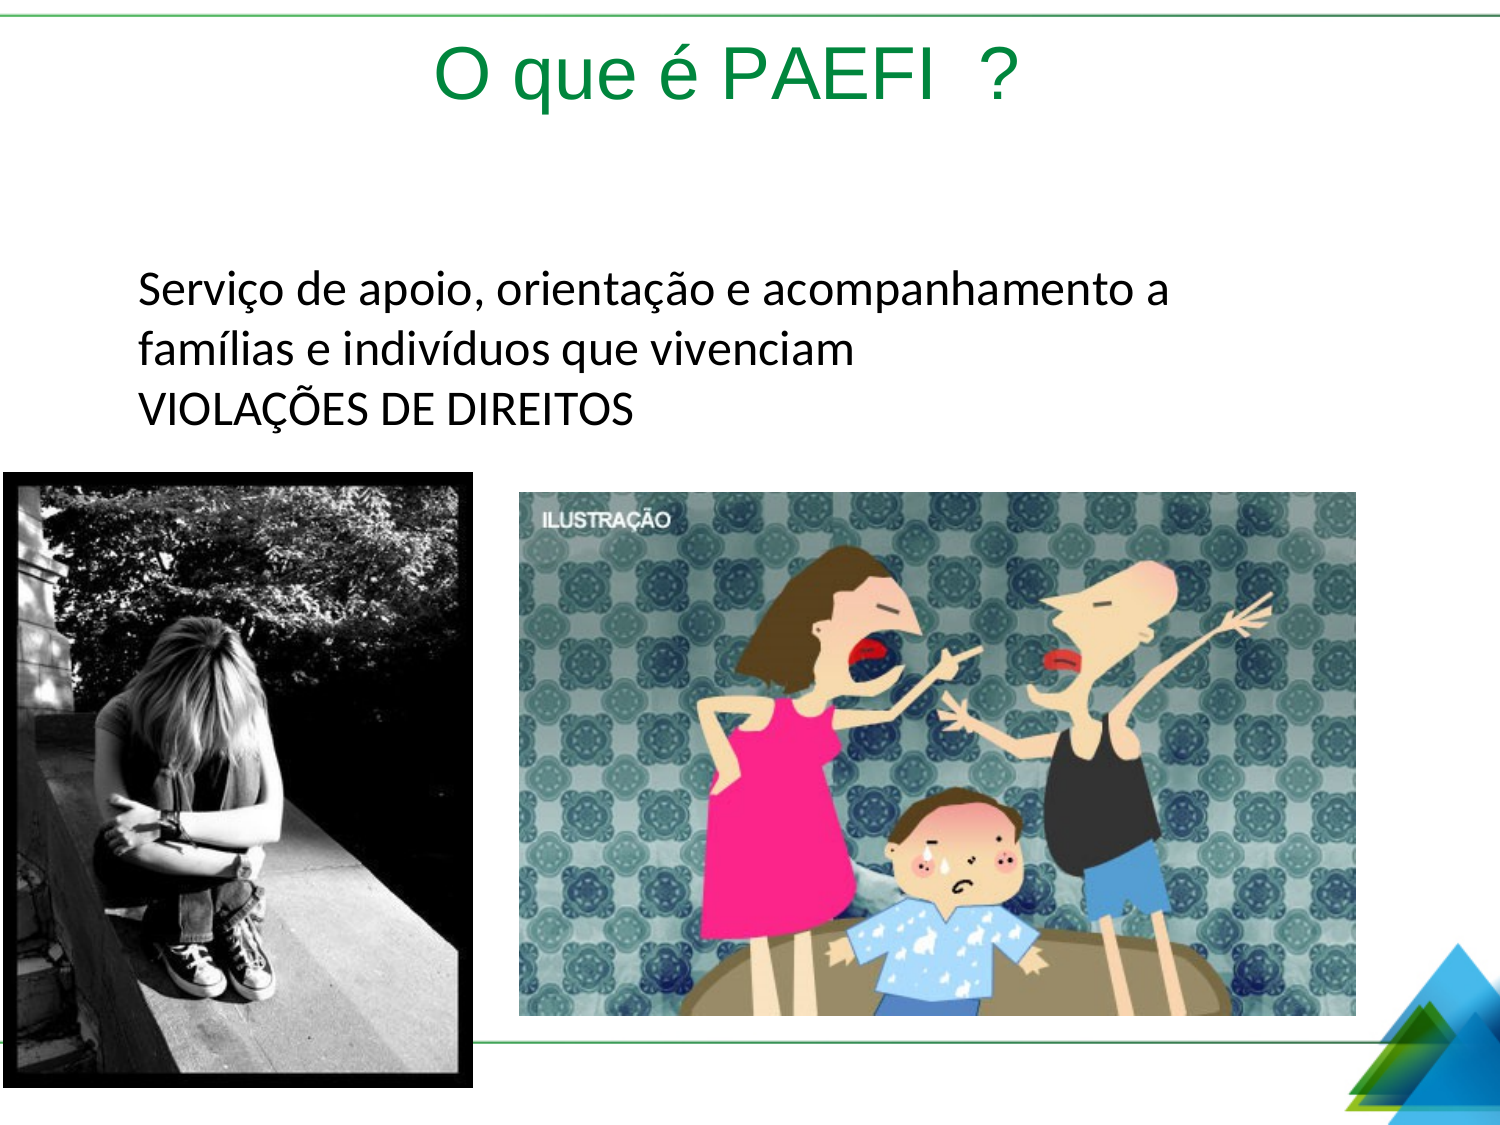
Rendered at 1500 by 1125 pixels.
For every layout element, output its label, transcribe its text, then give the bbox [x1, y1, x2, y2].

picture [3, 472, 473, 1089]
text_box O que é PAEFI ? [242, 0, 1213, 140]
text_box [0, 0, 1500, 1125]
picture [519, 492, 1356, 1016]
text_box Serviço de apoio, orientação e acompanhamento a famílias e indivíduos que vivenciam VIOLAÇÕES DE DIREITOS [123, 247, 1187, 504]
